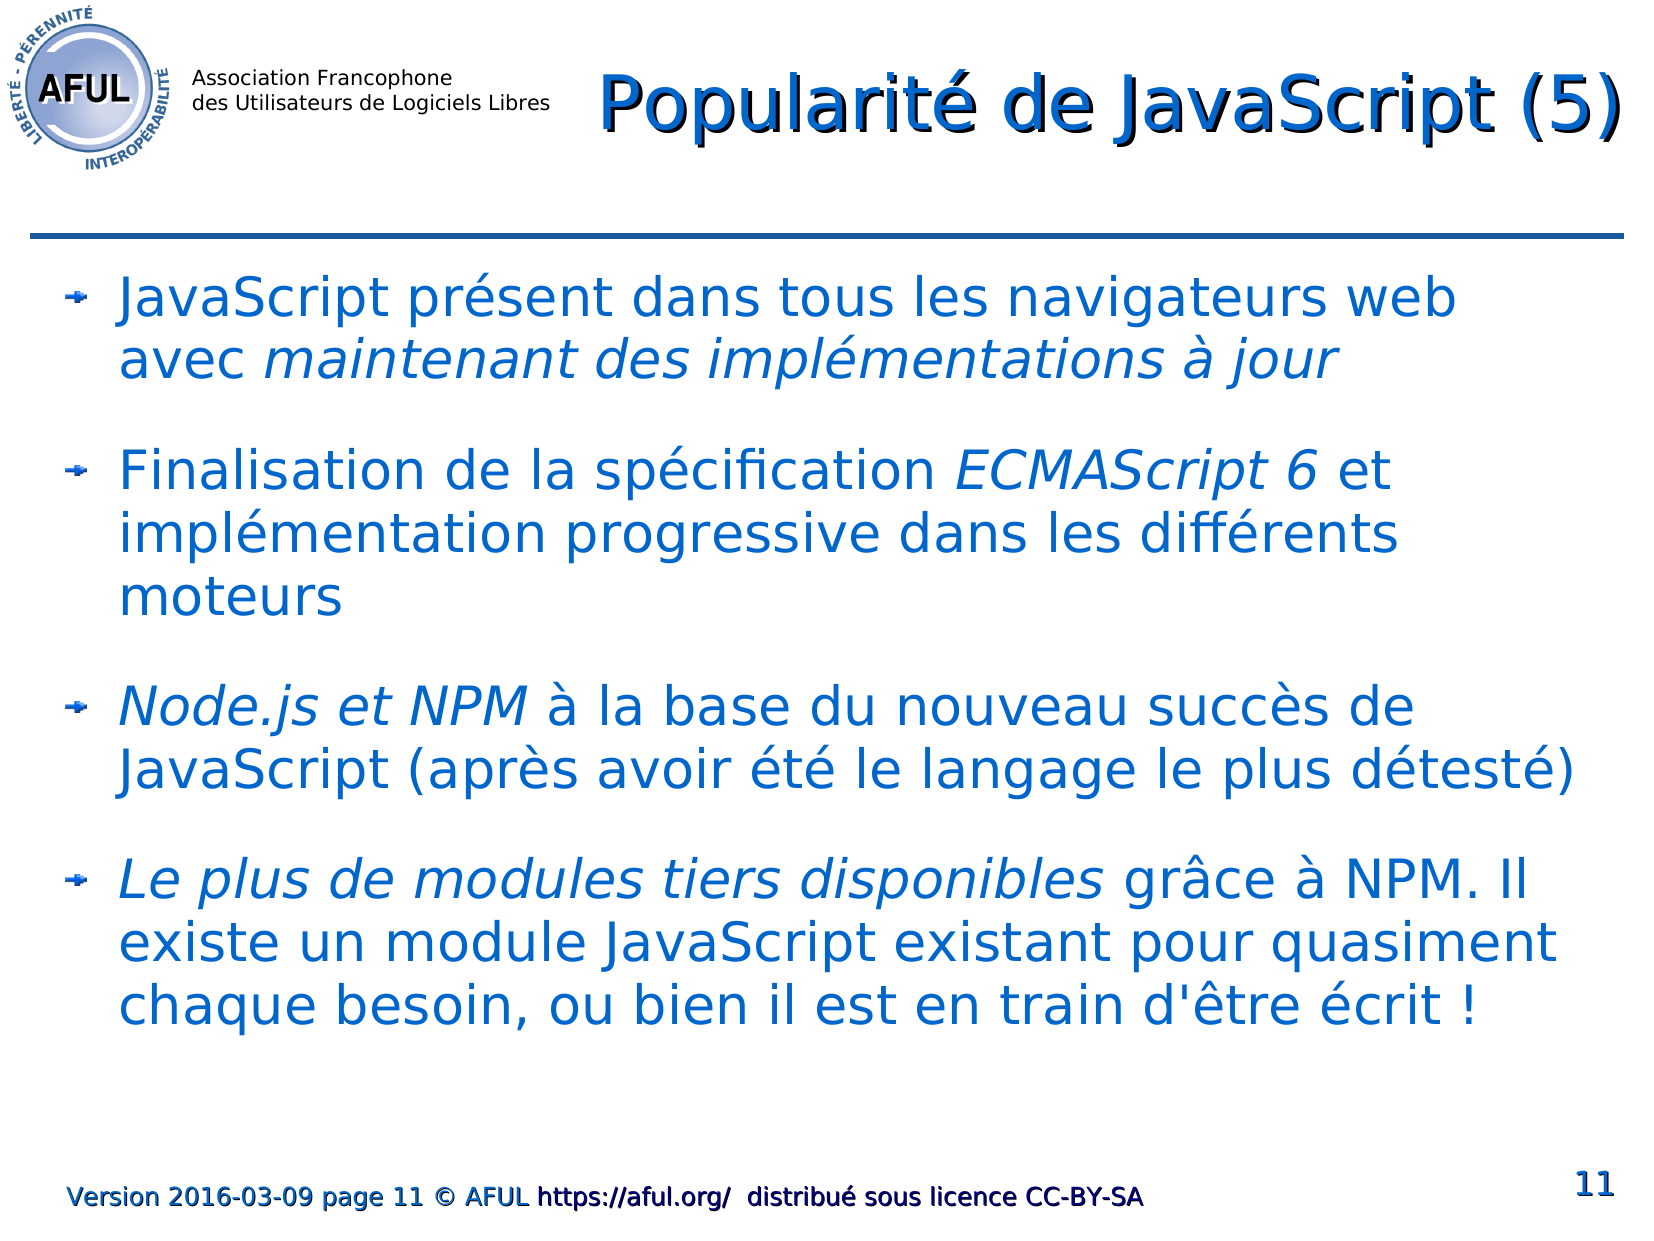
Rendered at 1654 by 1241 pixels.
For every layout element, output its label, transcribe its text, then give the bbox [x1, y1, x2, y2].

list JavaScript présent dans tous les navigateurs web avec maintenant des implémentations à jour Finalisation de la spécification ECMAScript 6 et implémentation progressive dans les différents moteurs Node.js et NPM à la base du nouveau succès de JavaScript (après avoir été le langage le plus détesté) Le plus de modules tiers disponibles grâce à NPM. Il existe un module JavaScript existant pour quasiment chaque besoin, ou bien il est en train d'être écrit ! [47, 265, 1595, 1211]
picture [0, 0, 178, 178]
title Popularité de JavaScript (5) [501, 0, 1625, 207]
